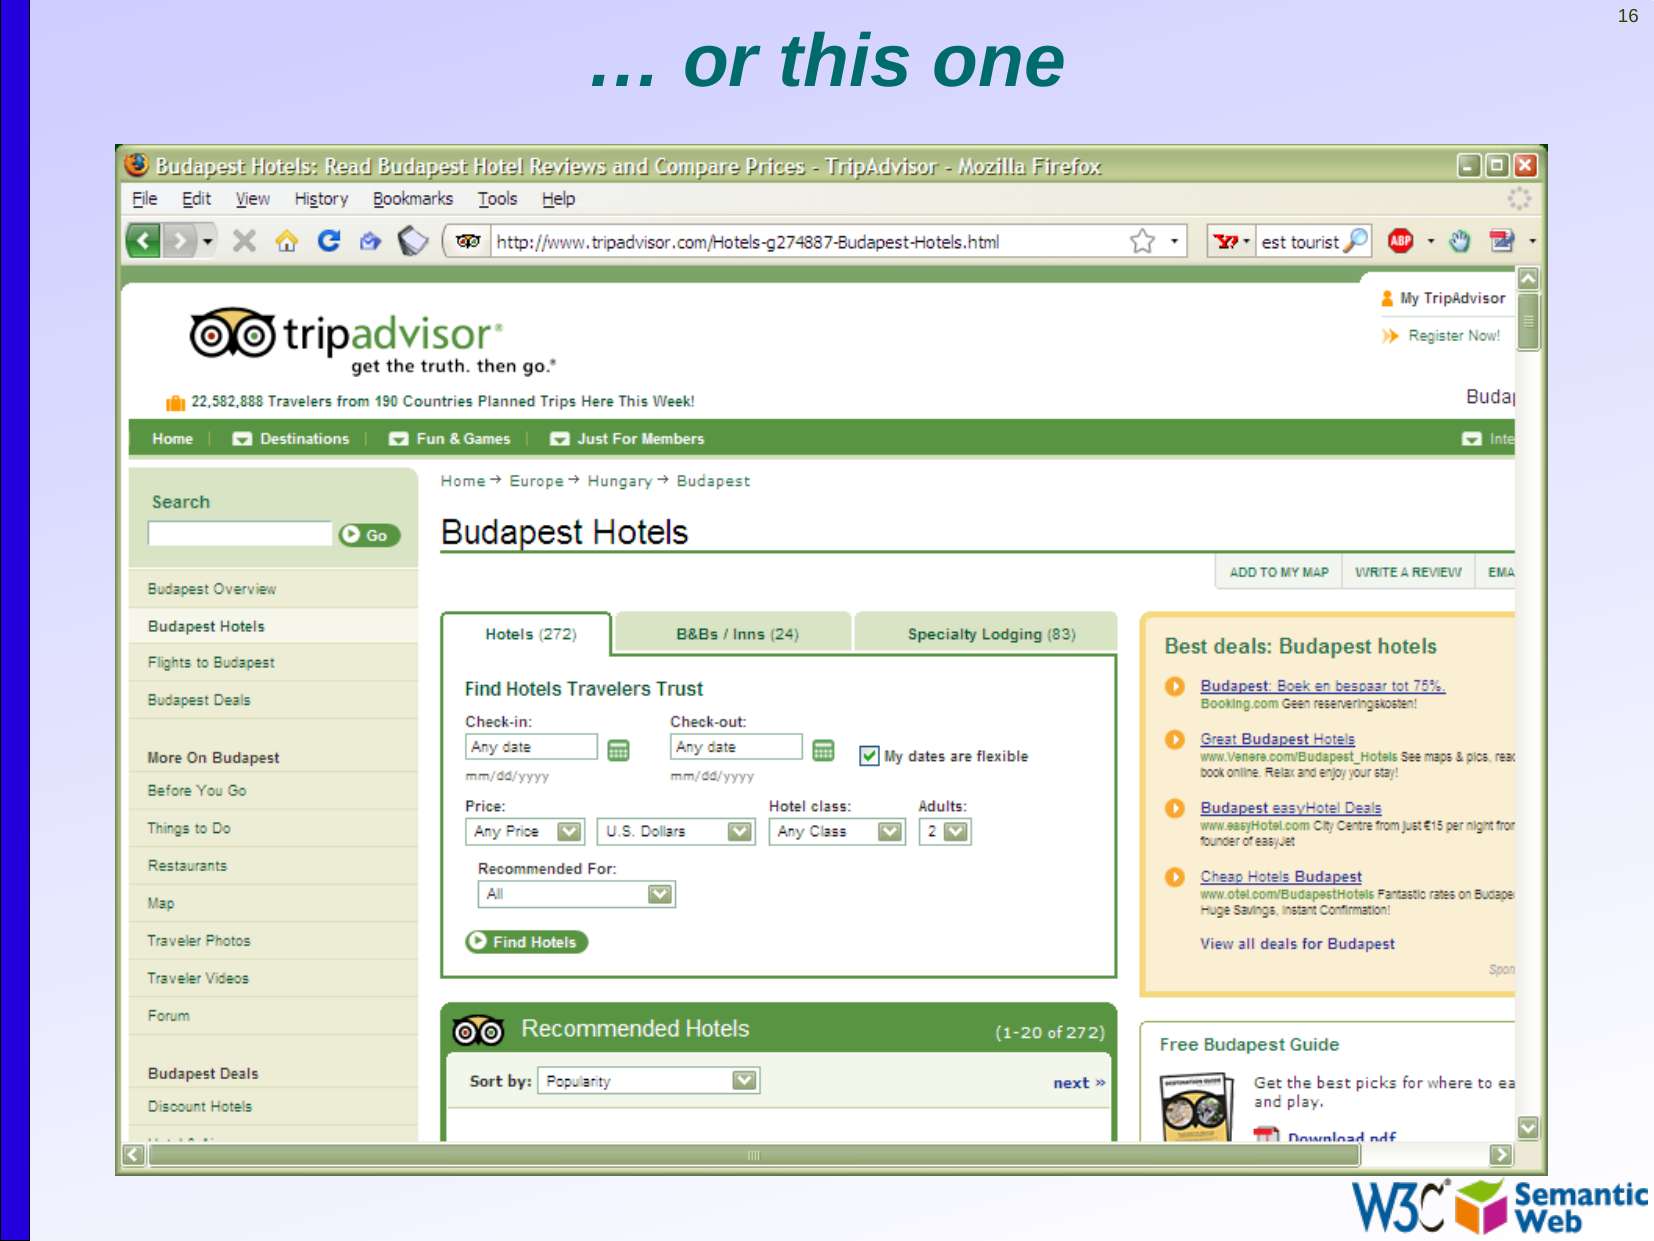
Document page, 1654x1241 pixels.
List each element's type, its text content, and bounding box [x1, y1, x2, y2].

title … or this one [0, 0, 1654, 119]
picture [115, 144, 1648, 1235]
